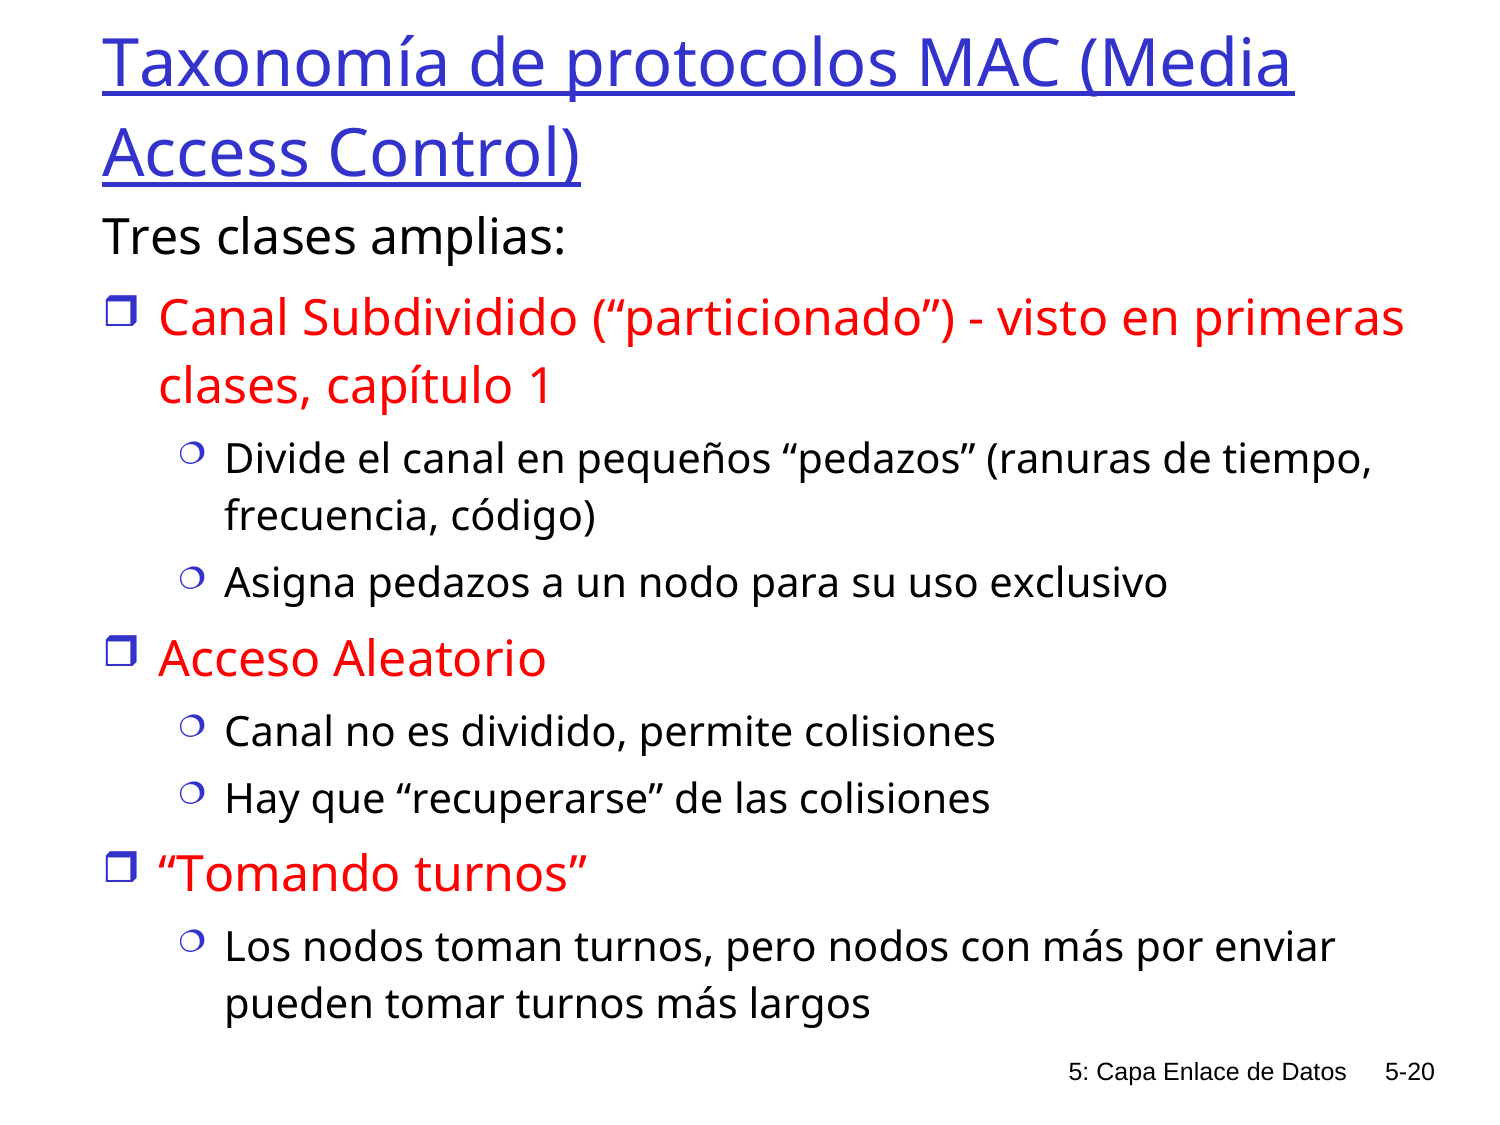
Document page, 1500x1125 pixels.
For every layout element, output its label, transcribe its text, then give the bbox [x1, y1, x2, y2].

title Taxonomía de protocolos MAC (Media Access Control) [87, 15, 1426, 193]
list Tres clases amplias: Canal Subdividido (“particionado”) - visto en primeras clases, capítulo 1 Divide el canal en pequeños “pedazos” (ranuras de tiempo, frecuencia, código) Asigna pedazos a un nodo para su uso exclusivo Acceso Aleatorio Canal no es dividido, permite colisiones Hay que “recuperarse” de las colisiones “Tomando turnos” Los nodos toman turnos, pero nodos con más por enviar pueden tomar turnos más largos [87, 193, 1426, 1027]
